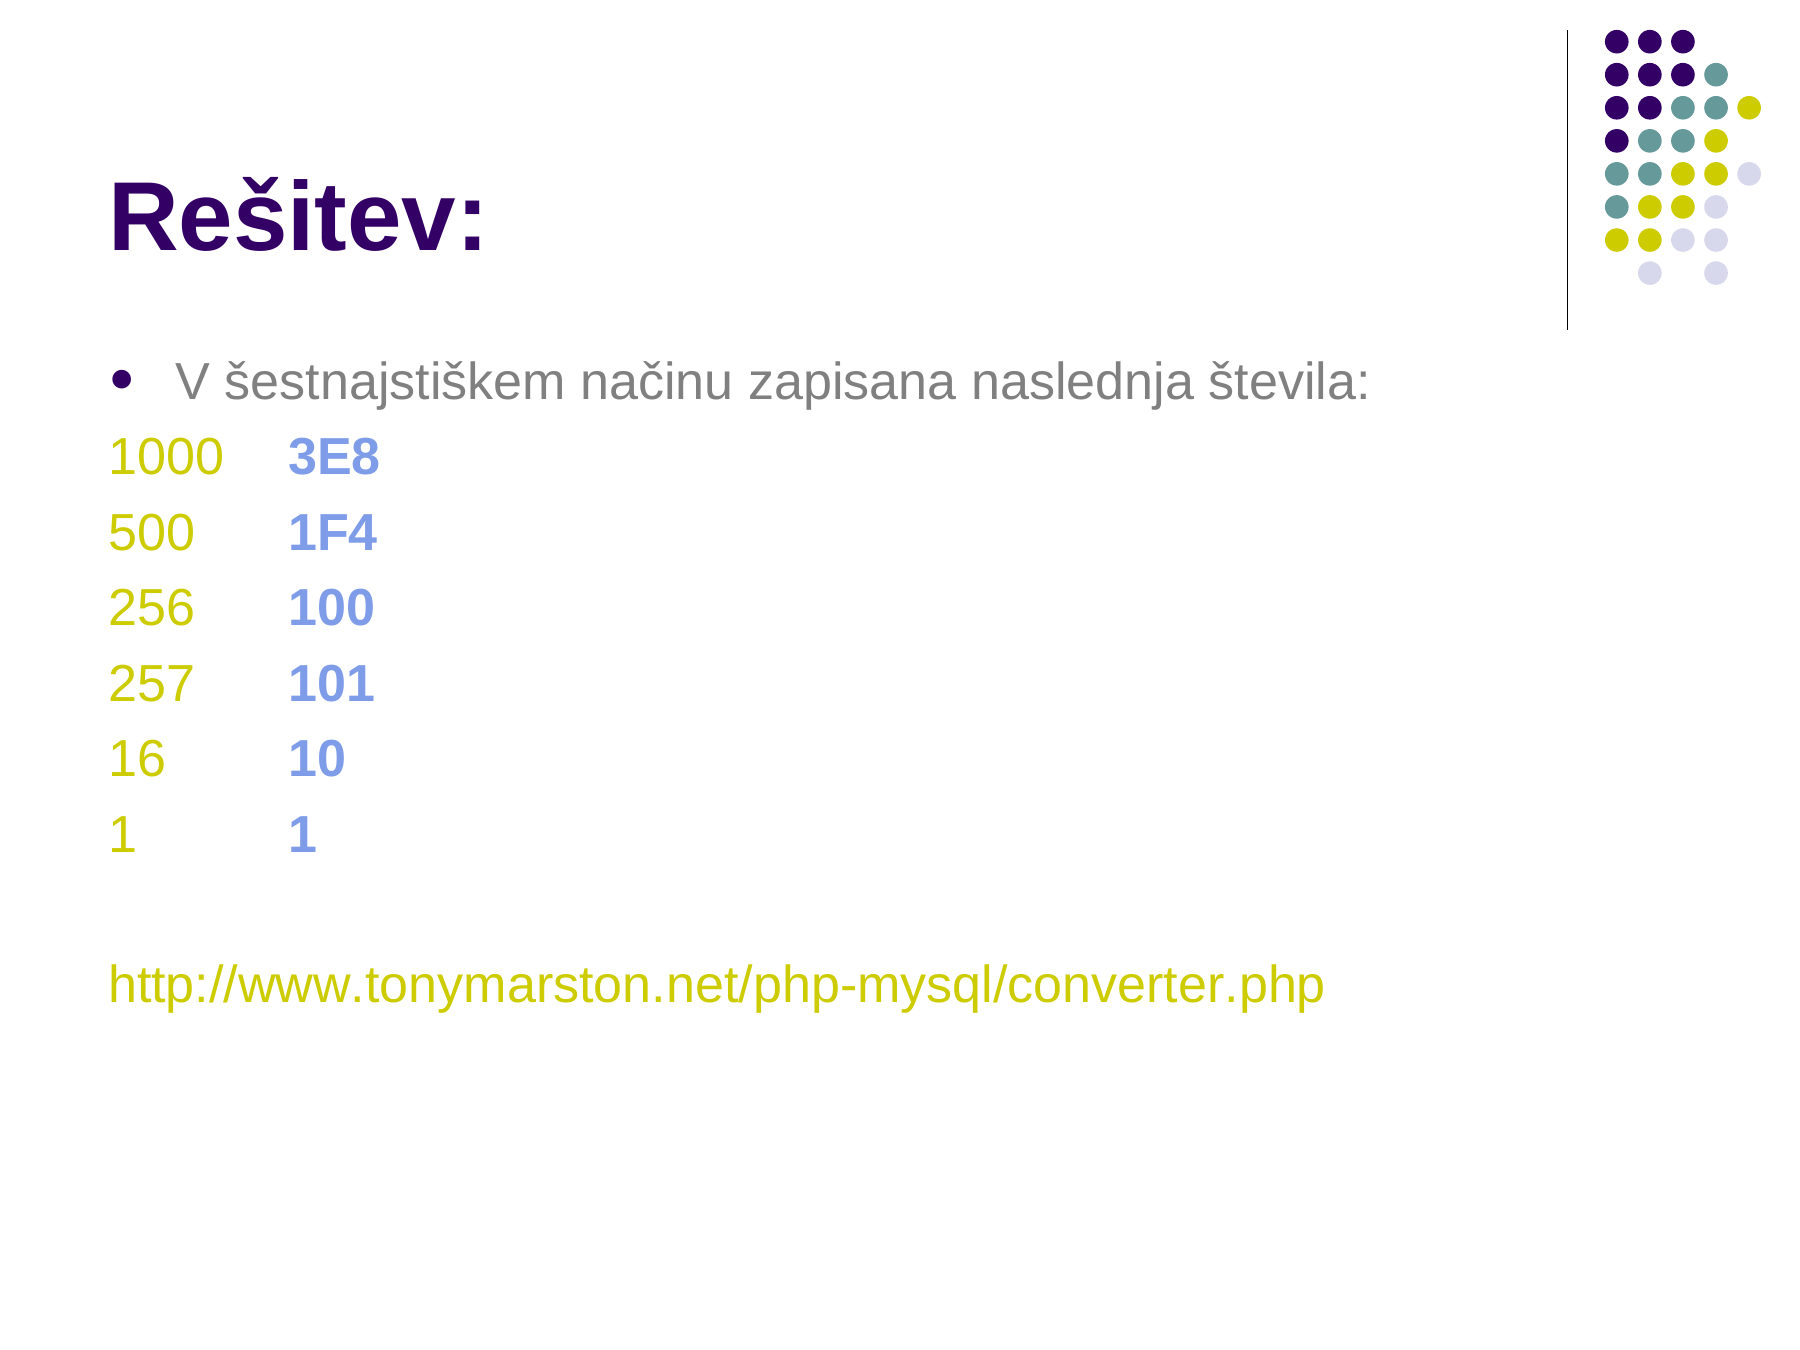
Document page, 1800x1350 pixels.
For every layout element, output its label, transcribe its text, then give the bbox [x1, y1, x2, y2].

list V šestnajstiškem načinu zapisana naslednja števila: 1000 3E8 500 1F4 256 100 257 101 16 10 1 1 http://www.tonymarston.net/php-mysql/converter.php [90, 338, 1710, 1207]
title Rešitev: [90, 23, 1576, 280]
